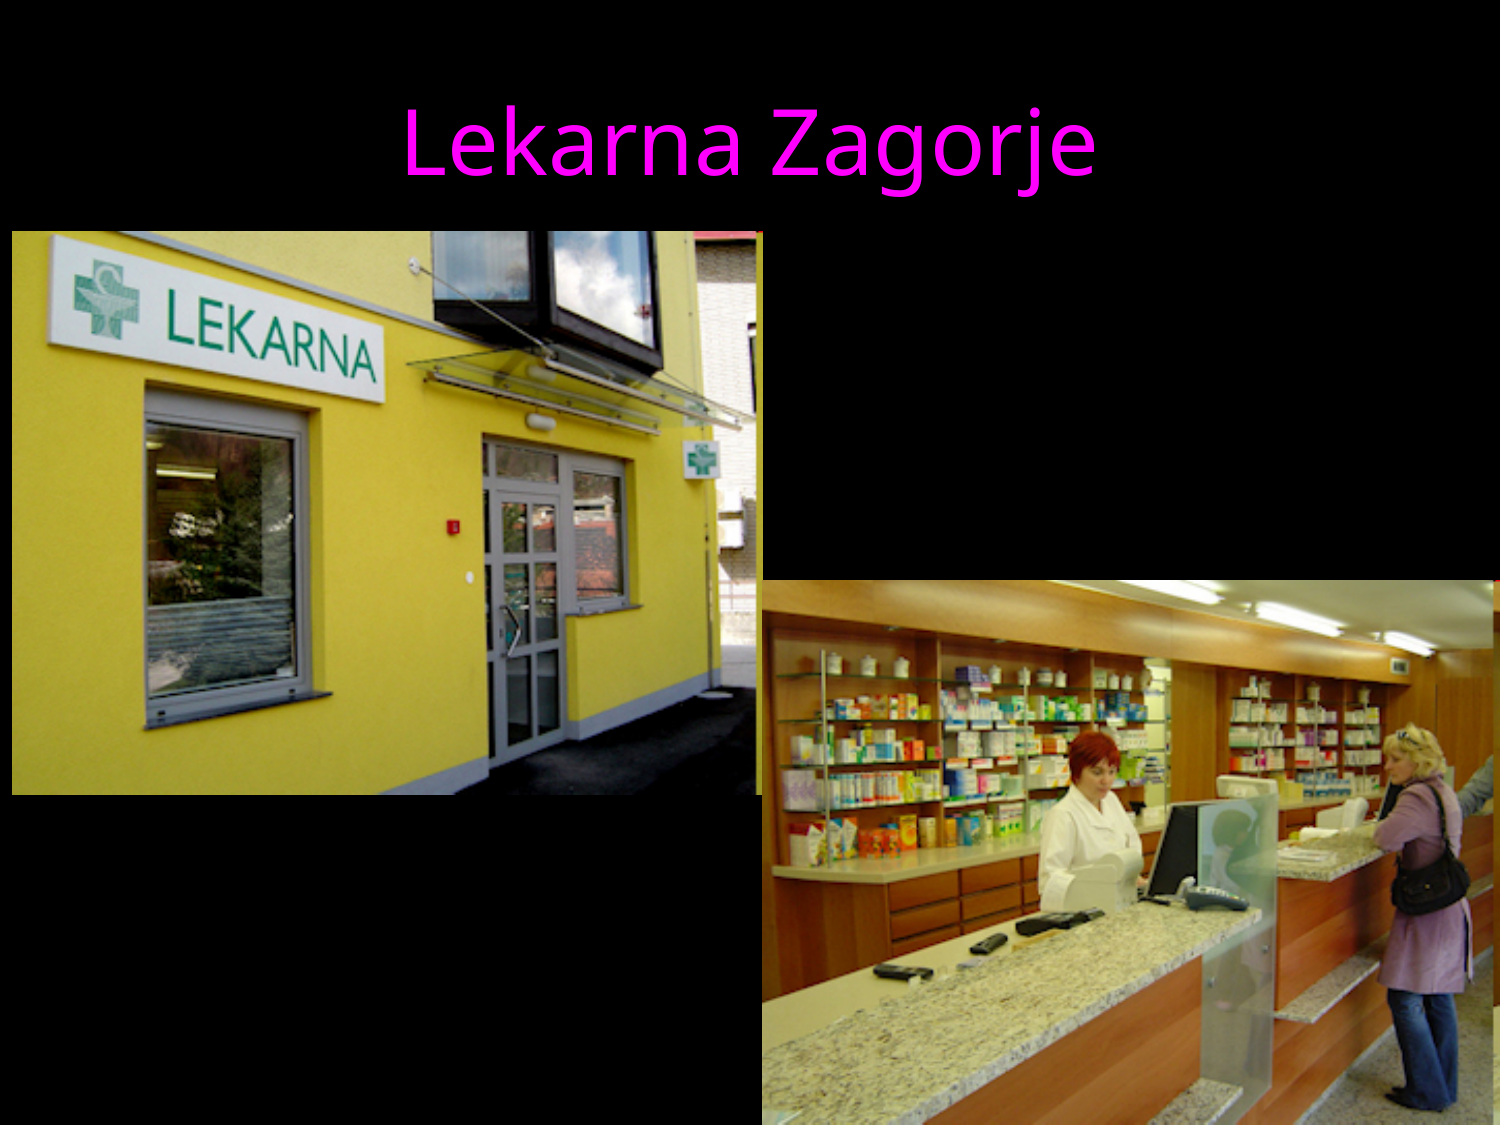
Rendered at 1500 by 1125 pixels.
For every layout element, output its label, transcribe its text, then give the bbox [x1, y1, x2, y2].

picture [12, 231, 1500, 1125]
title Lekarna Zagorje [75, 45, 1425, 233]
